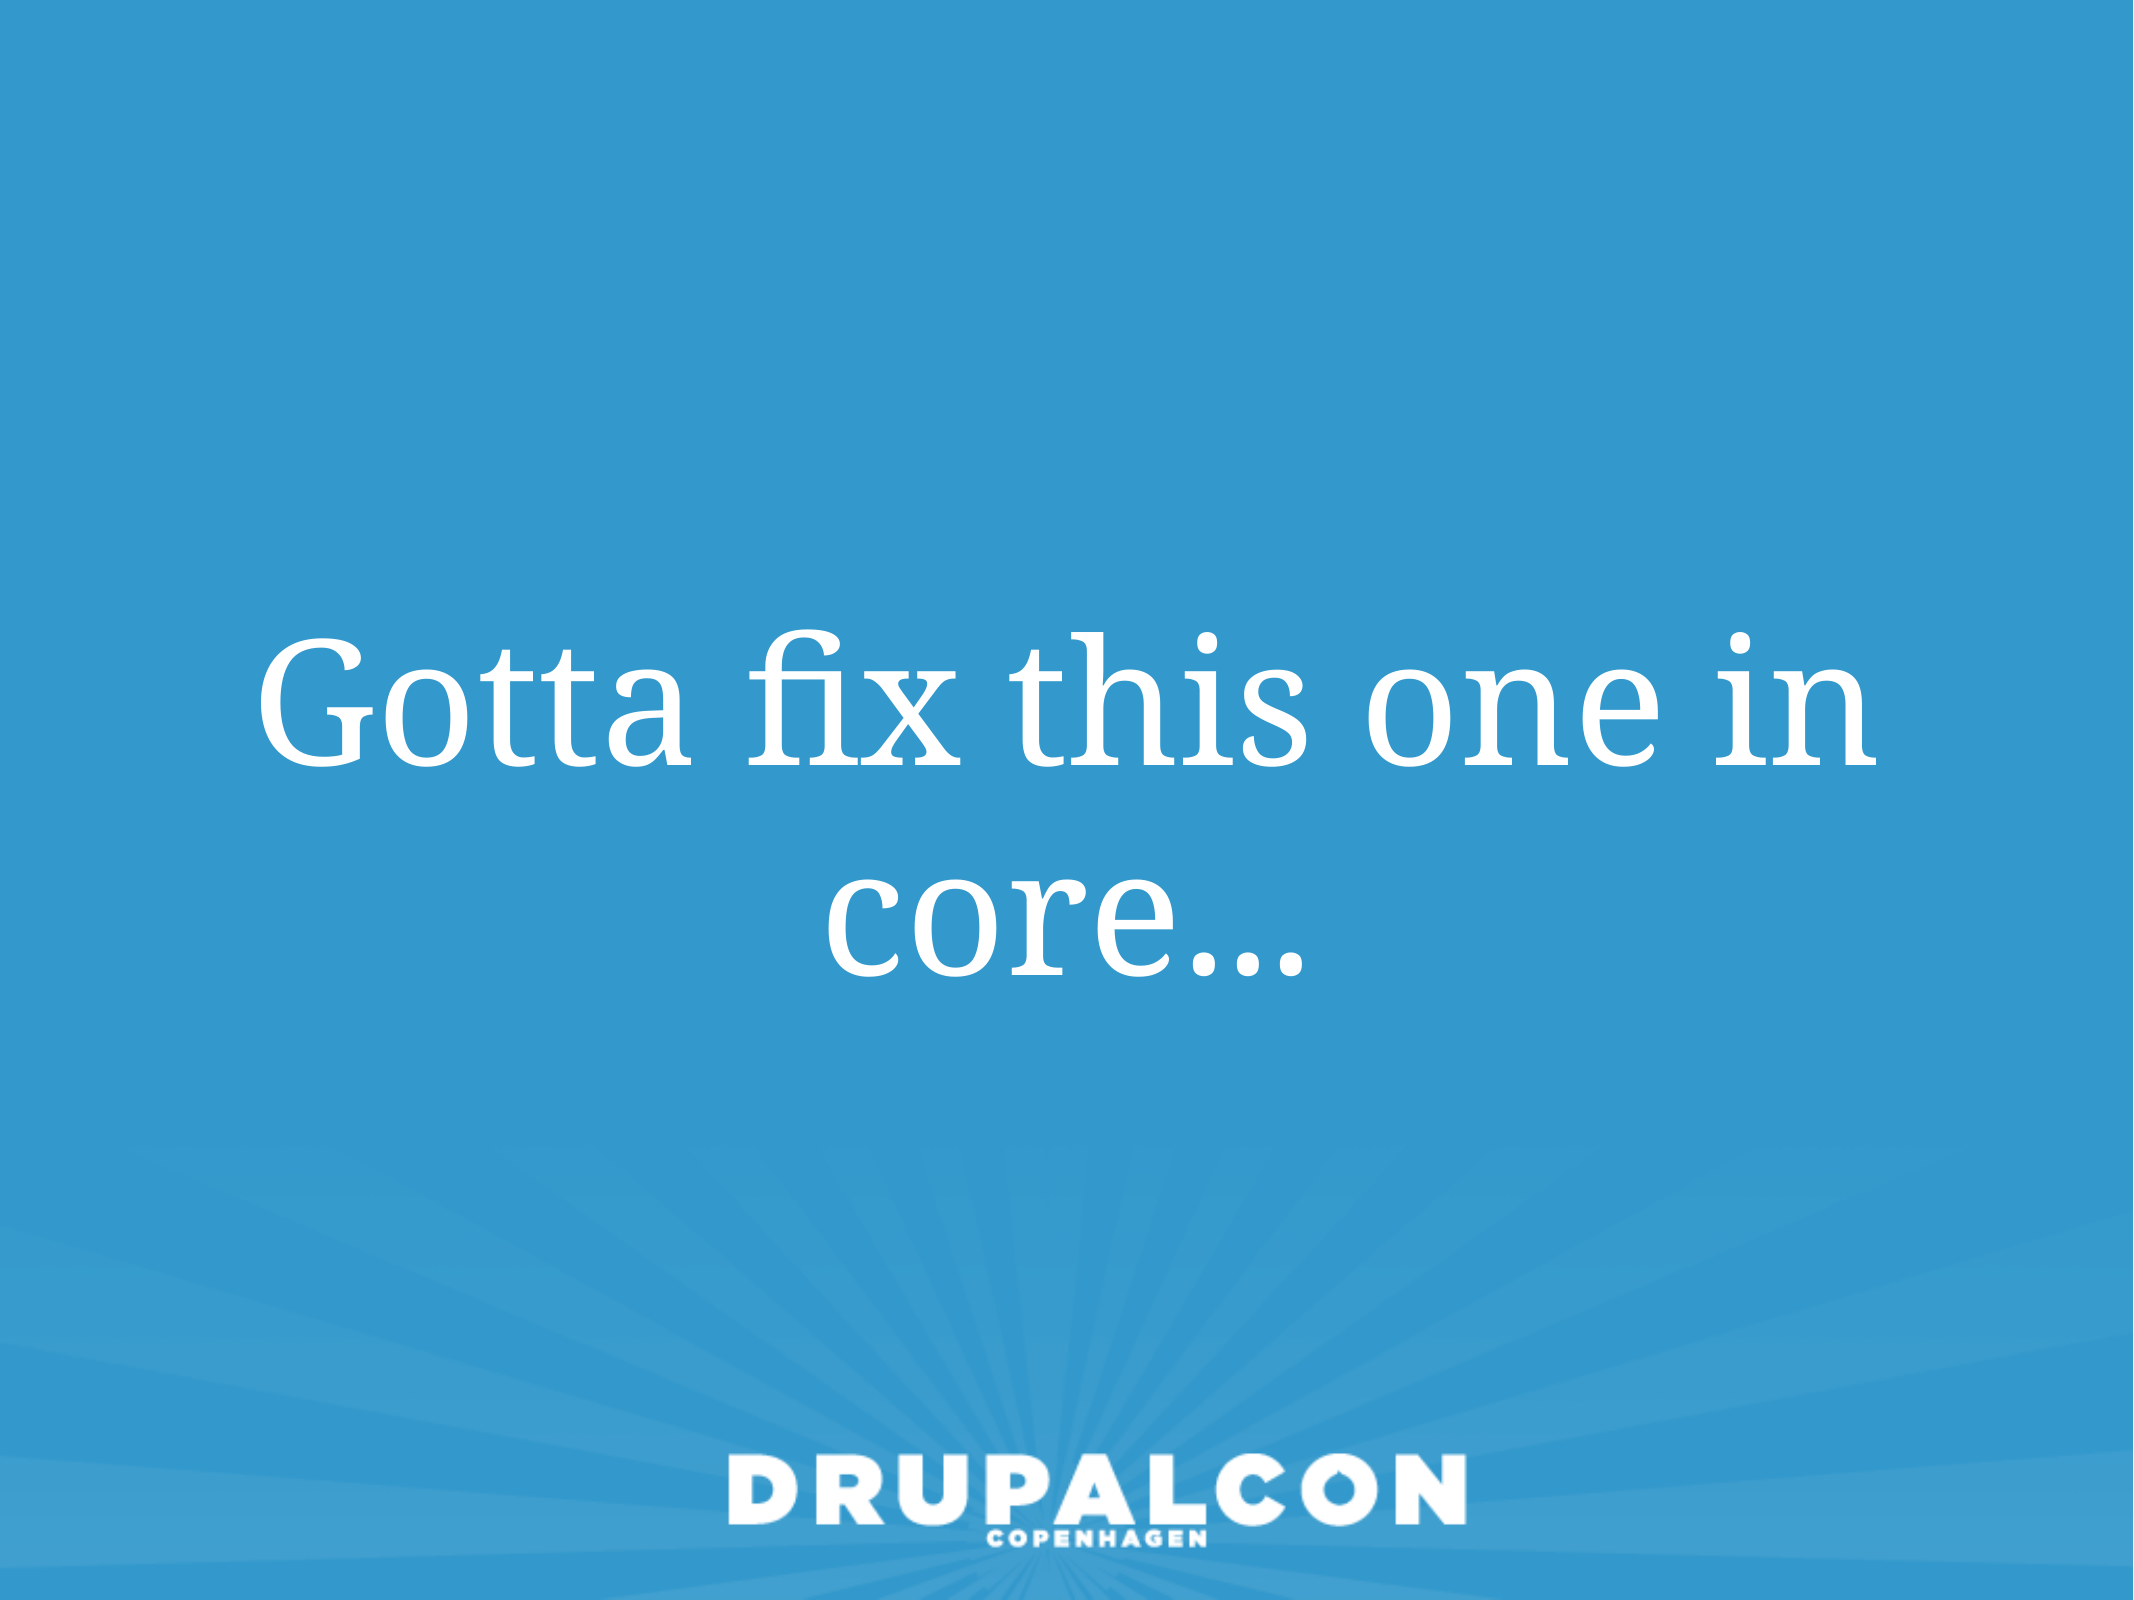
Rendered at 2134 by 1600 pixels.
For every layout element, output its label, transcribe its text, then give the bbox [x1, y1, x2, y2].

picture [0, 0, 2134, 1600]
title Gotta fix this one in core... [208, 580, 1925, 1020]
